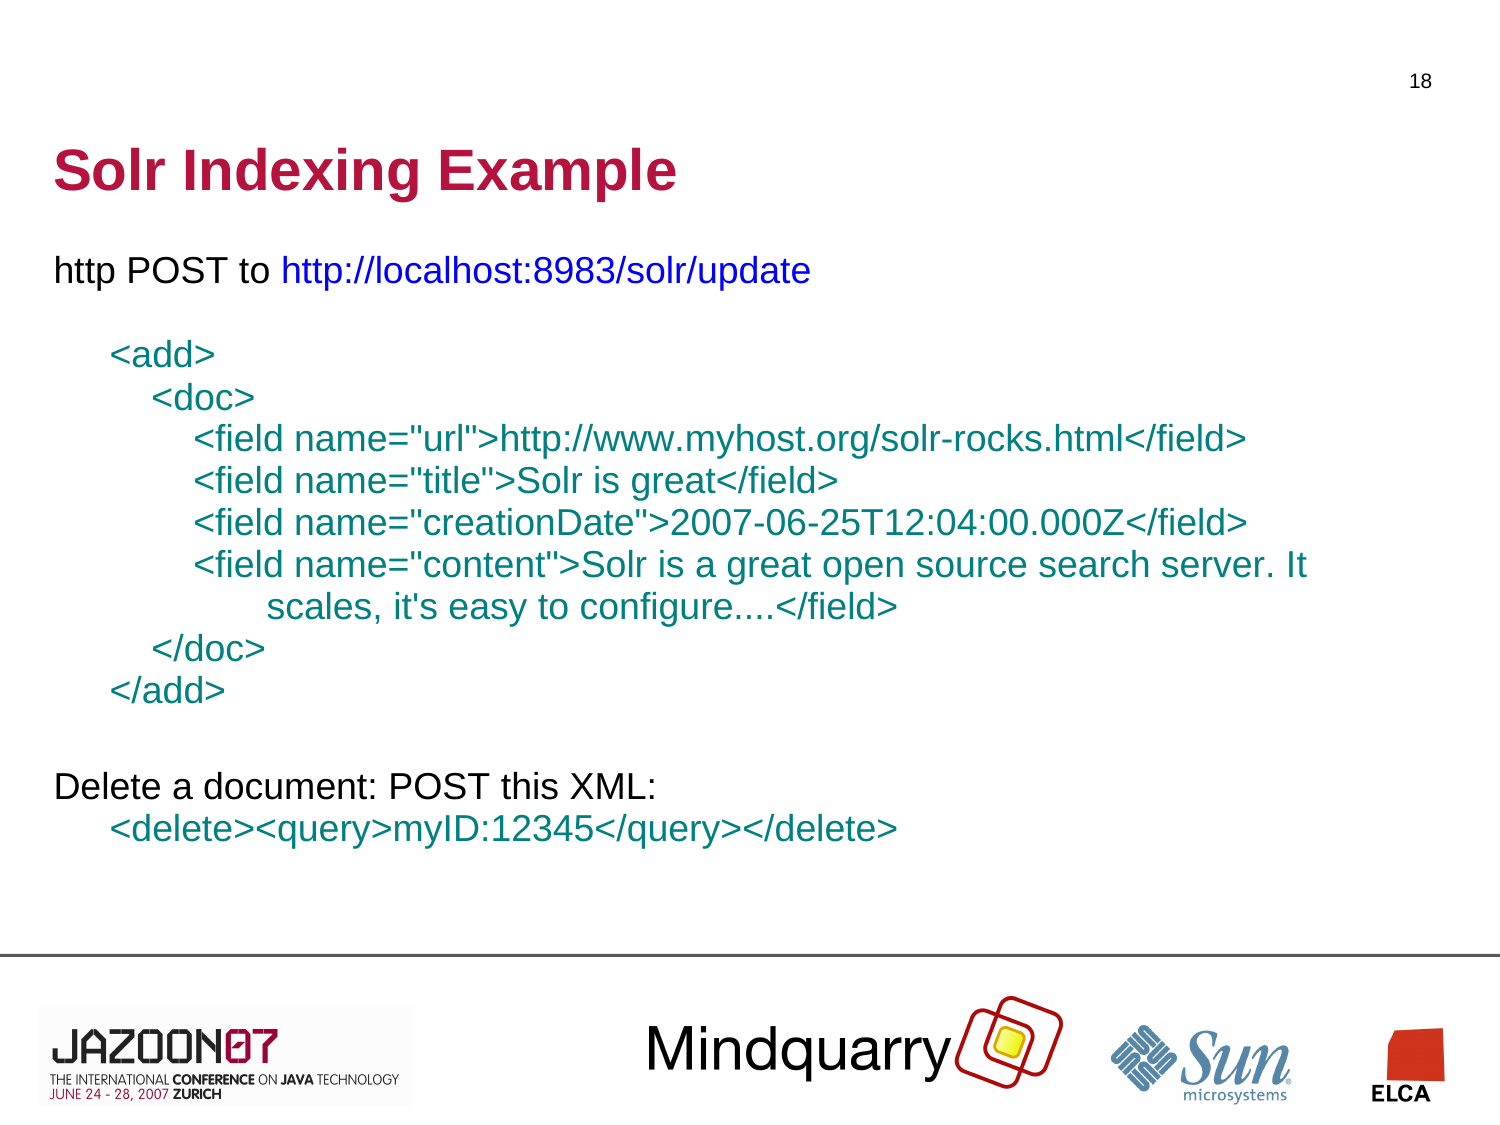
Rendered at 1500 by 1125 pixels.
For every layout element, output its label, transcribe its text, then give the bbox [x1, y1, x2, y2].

picture [1107, 1021, 1294, 1107]
title Solr Indexing Example [53, 119, 1447, 231]
picture [649, 996, 1063, 1093]
list http POST to http://localhost:8983/solr/update <add> <doc> <field name="url">http://www.myhost.org/solr-rocks.html</field> <field name="title">Solr is great</field> <field name="creationDate">2007-06-25T12:04:00.000Z</field> <field name="content">Solr is a great open source search server. It scales, it's easy to configure....</field> </doc> </add> Delete a document: POST this XML: <delete><query>myID:12345</query></delete> [53, 249, 1451, 953]
picture [38, 1007, 413, 1106]
picture [1370, 1025, 1446, 1105]
